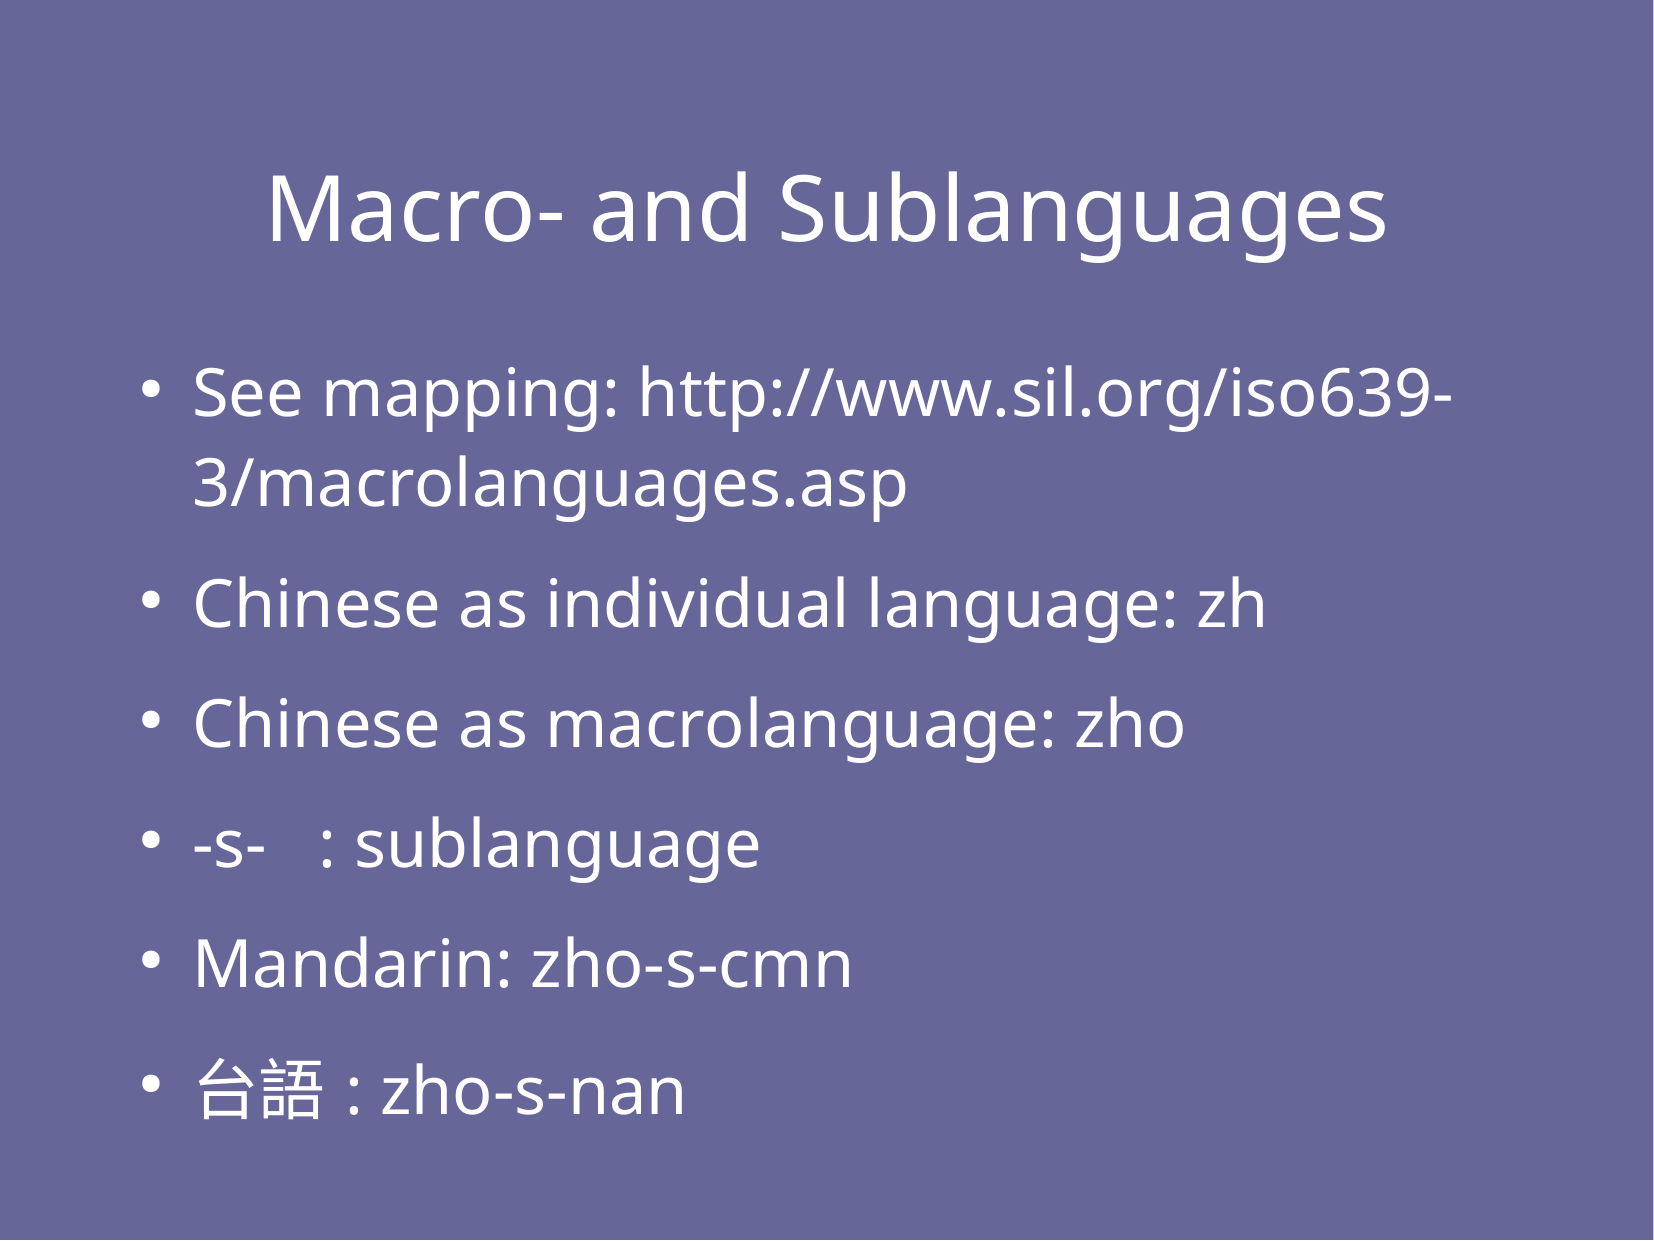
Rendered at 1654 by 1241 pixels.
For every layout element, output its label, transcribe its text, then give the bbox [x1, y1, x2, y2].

title Macro- and Sublanguages [121, 102, 1534, 310]
list See mapping: http://www.sil.org/iso639-3/macrolanguages.asp Chinese as individual language: zh Chinese as macrolanguage: zho -s- : sublanguage Mandarin: zho-s-cmn 台語: zho-s-nan [121, 344, 1534, 1127]
